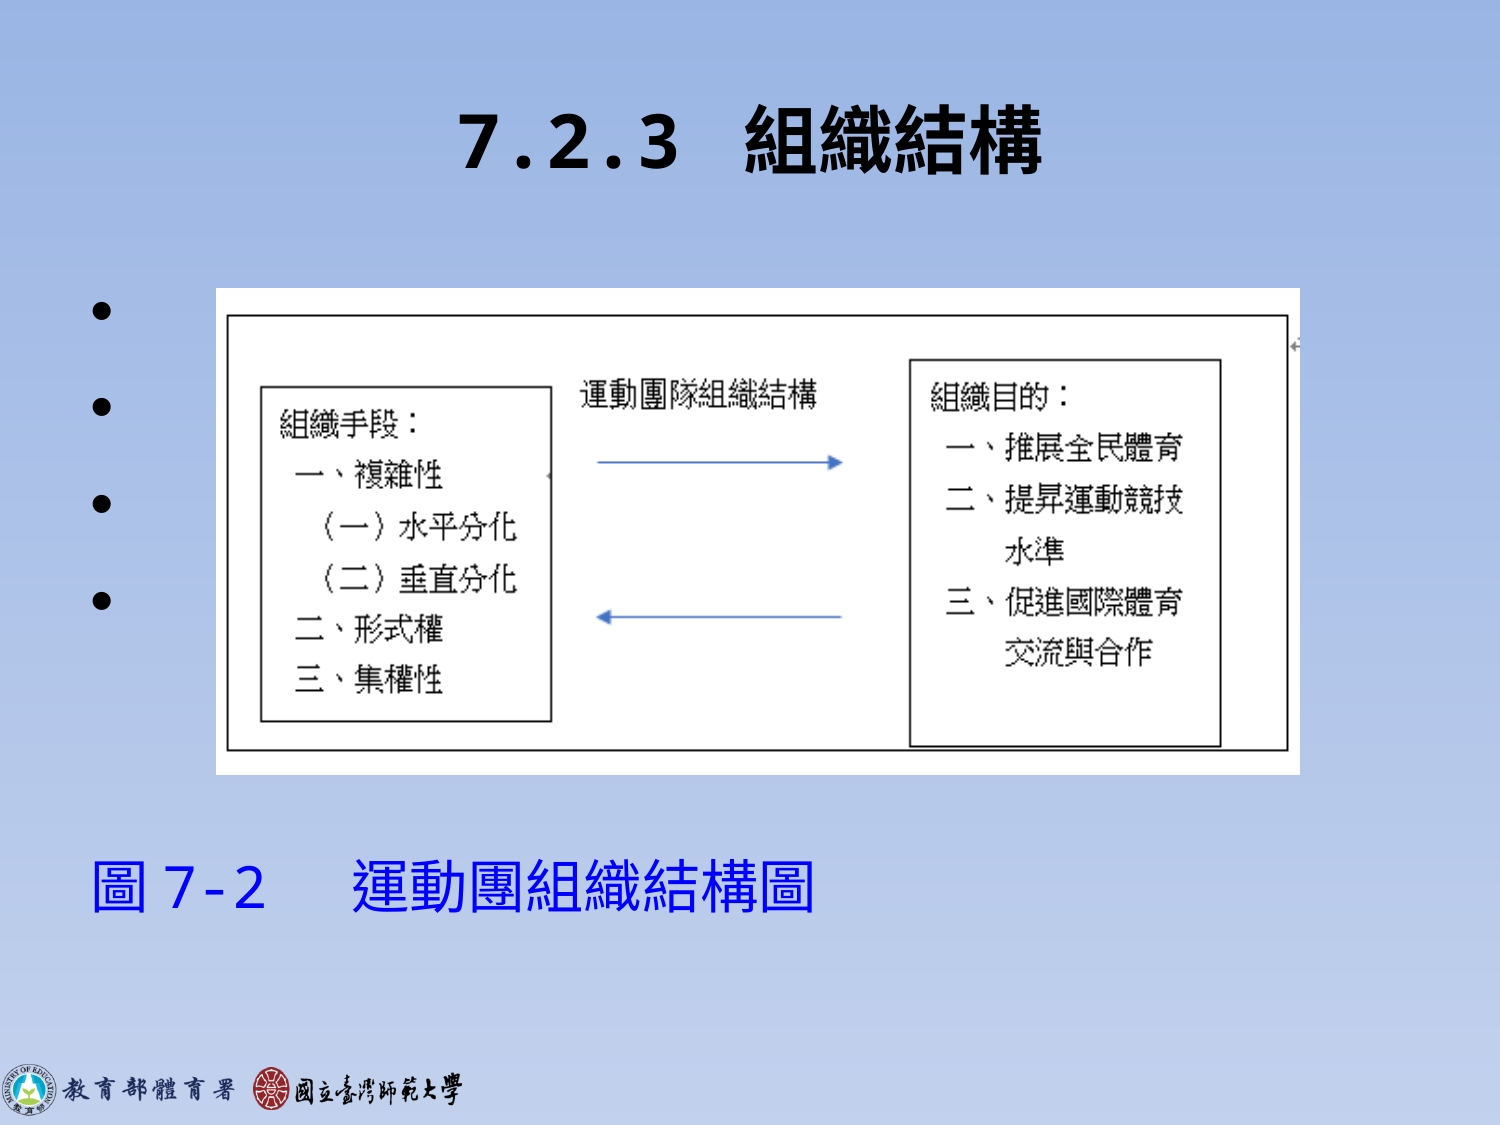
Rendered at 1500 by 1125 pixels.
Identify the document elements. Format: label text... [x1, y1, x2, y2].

title 7.2.3 組織結構 [75, 45, 1426, 233]
list 圖7-2 運動團組織結構圖 [75, 262, 1426, 1005]
picture [216, 288, 1300, 775]
